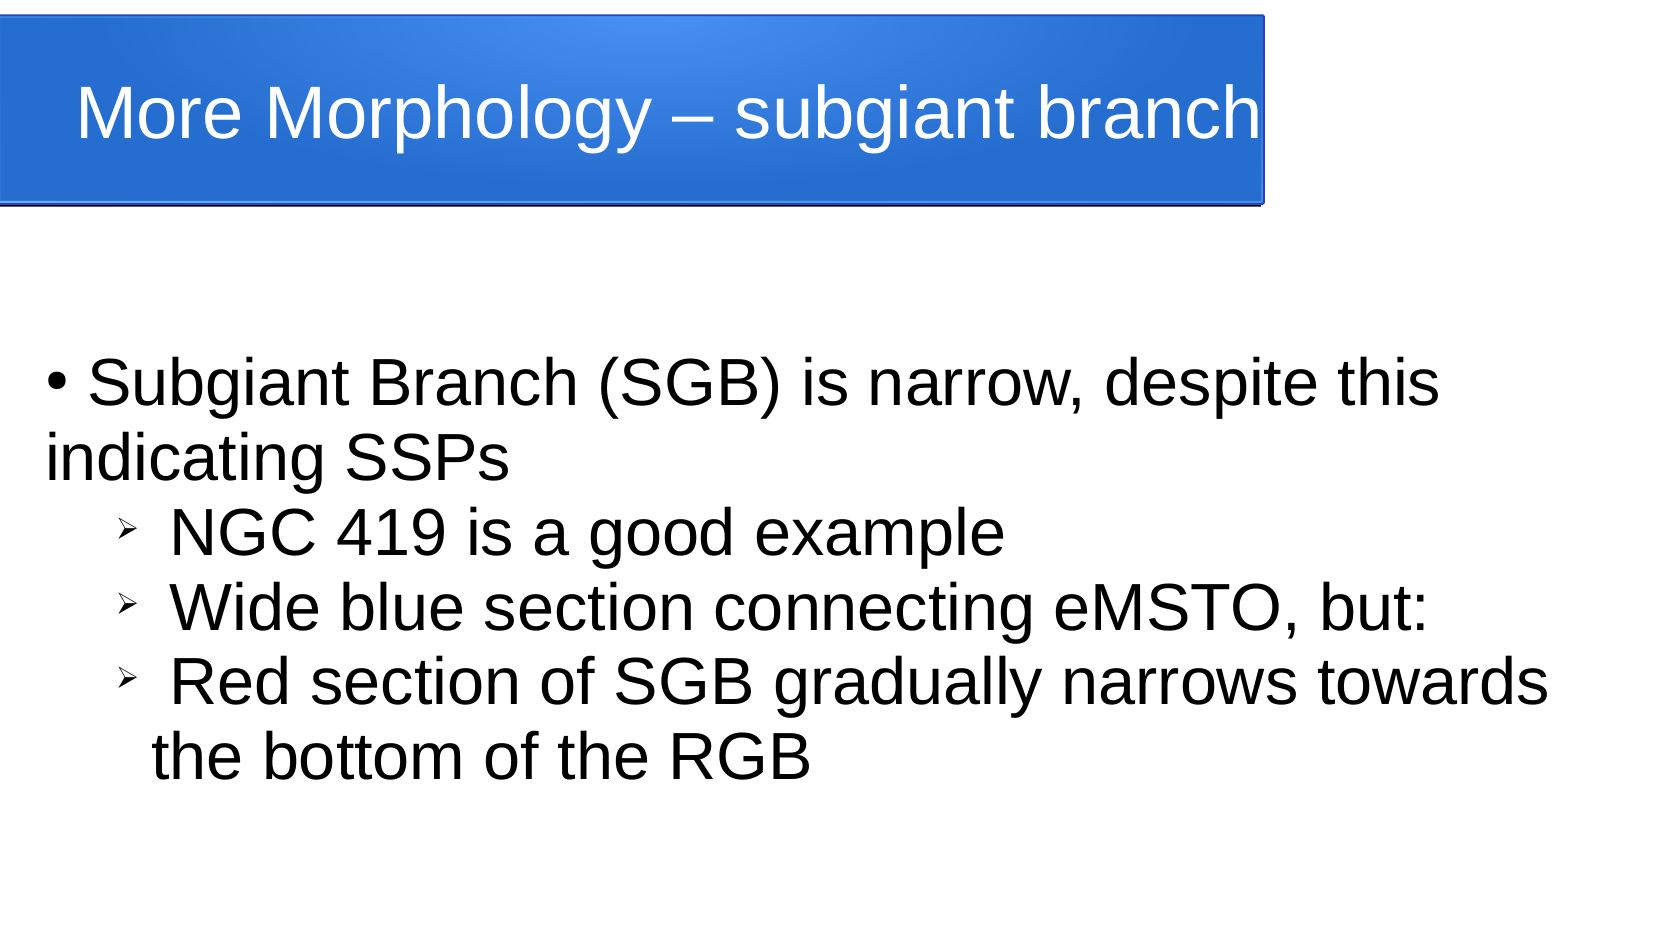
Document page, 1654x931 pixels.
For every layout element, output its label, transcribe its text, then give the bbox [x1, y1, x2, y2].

title More Morphology – subgiant branch [75, 30, 1268, 197]
subtitle Subgiant Branch (SGB) is narrow, despite this indicating SSPs NGC 419 is a good example Wide blue section connecting eMSTO, but: Red section of SGB gradually narrows towards the bottom of the RGB [45, 224, 1571, 915]
